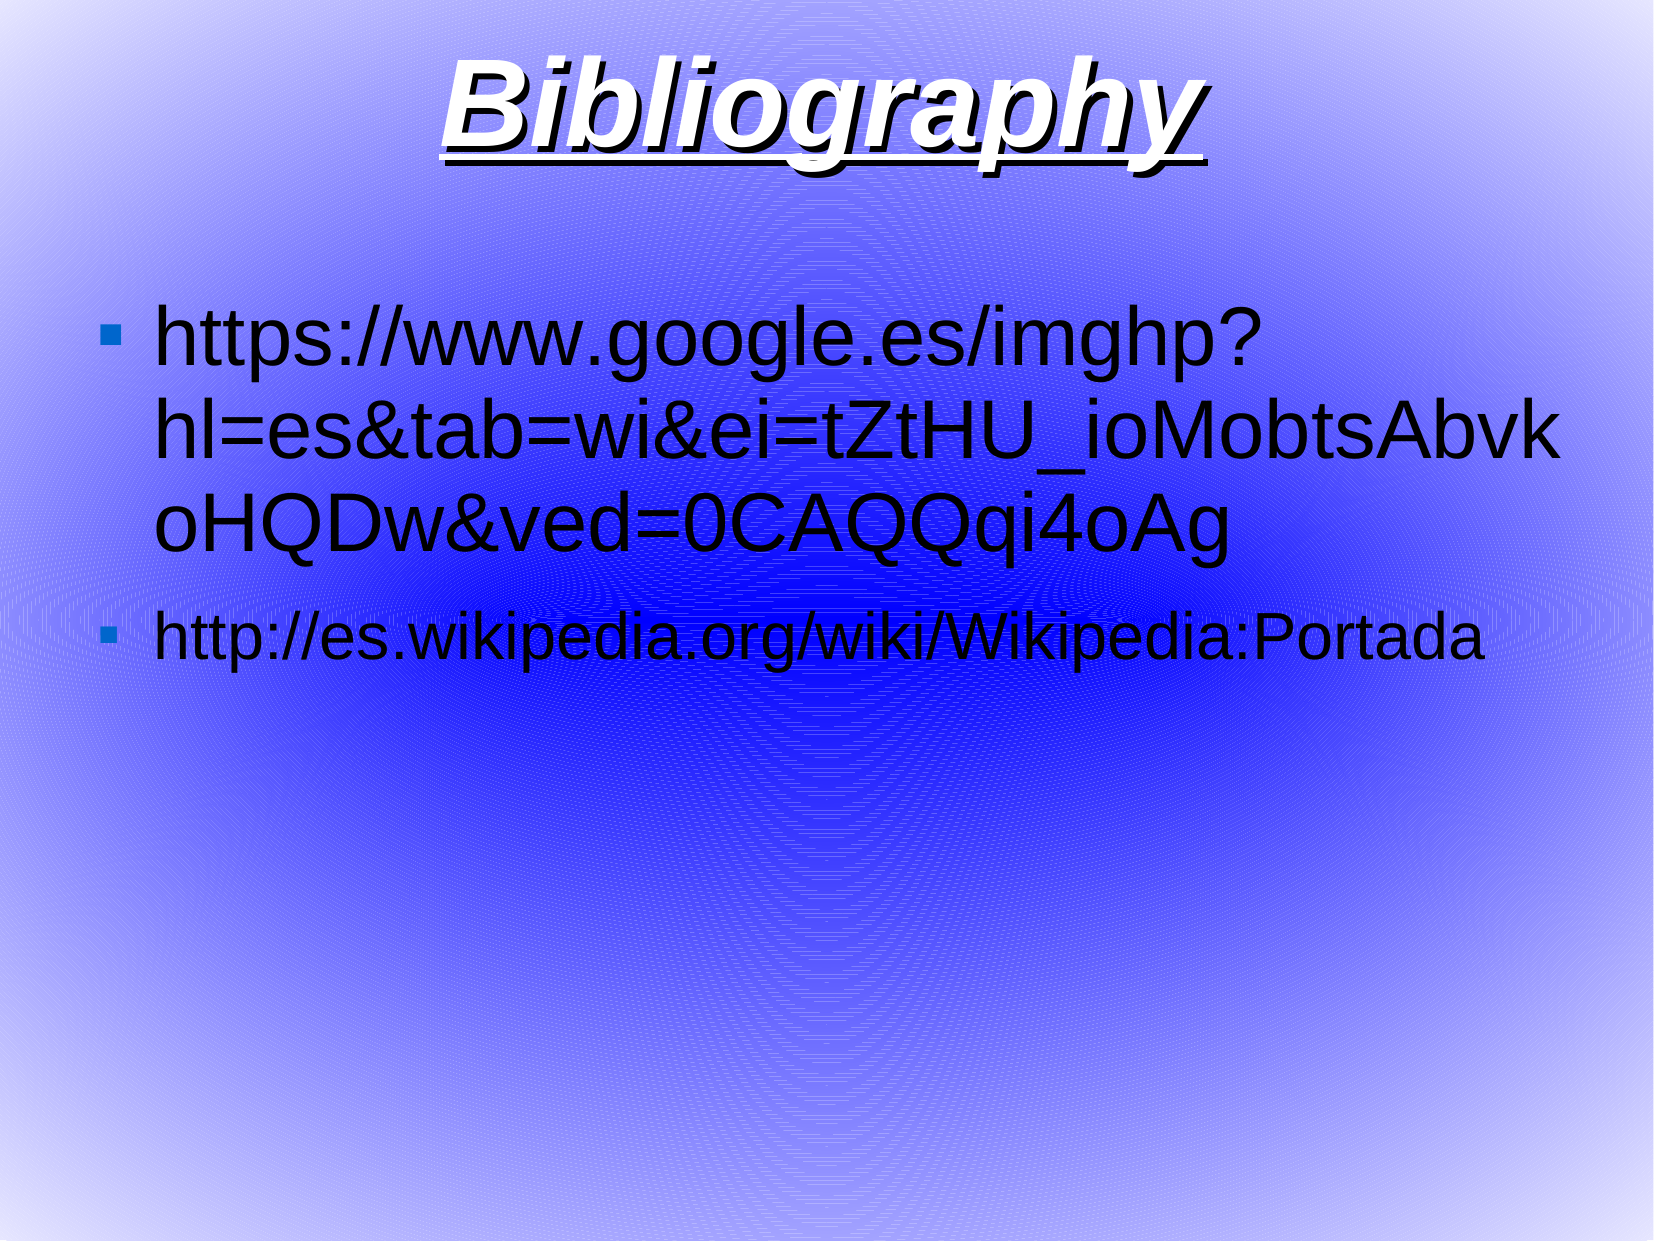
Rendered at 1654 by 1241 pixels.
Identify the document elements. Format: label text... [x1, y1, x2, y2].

list https://www.google.es/imghp?hl=es&tab=wi&ei=tZtHU_ioMobtsAbvkoHQDw&ved=0CAQQqi4oAg http://es.wikipedia.org/wiki/Wikipedia:Portada [82, 290, 1571, 1094]
title Bibliography [76, 7, 1565, 200]
